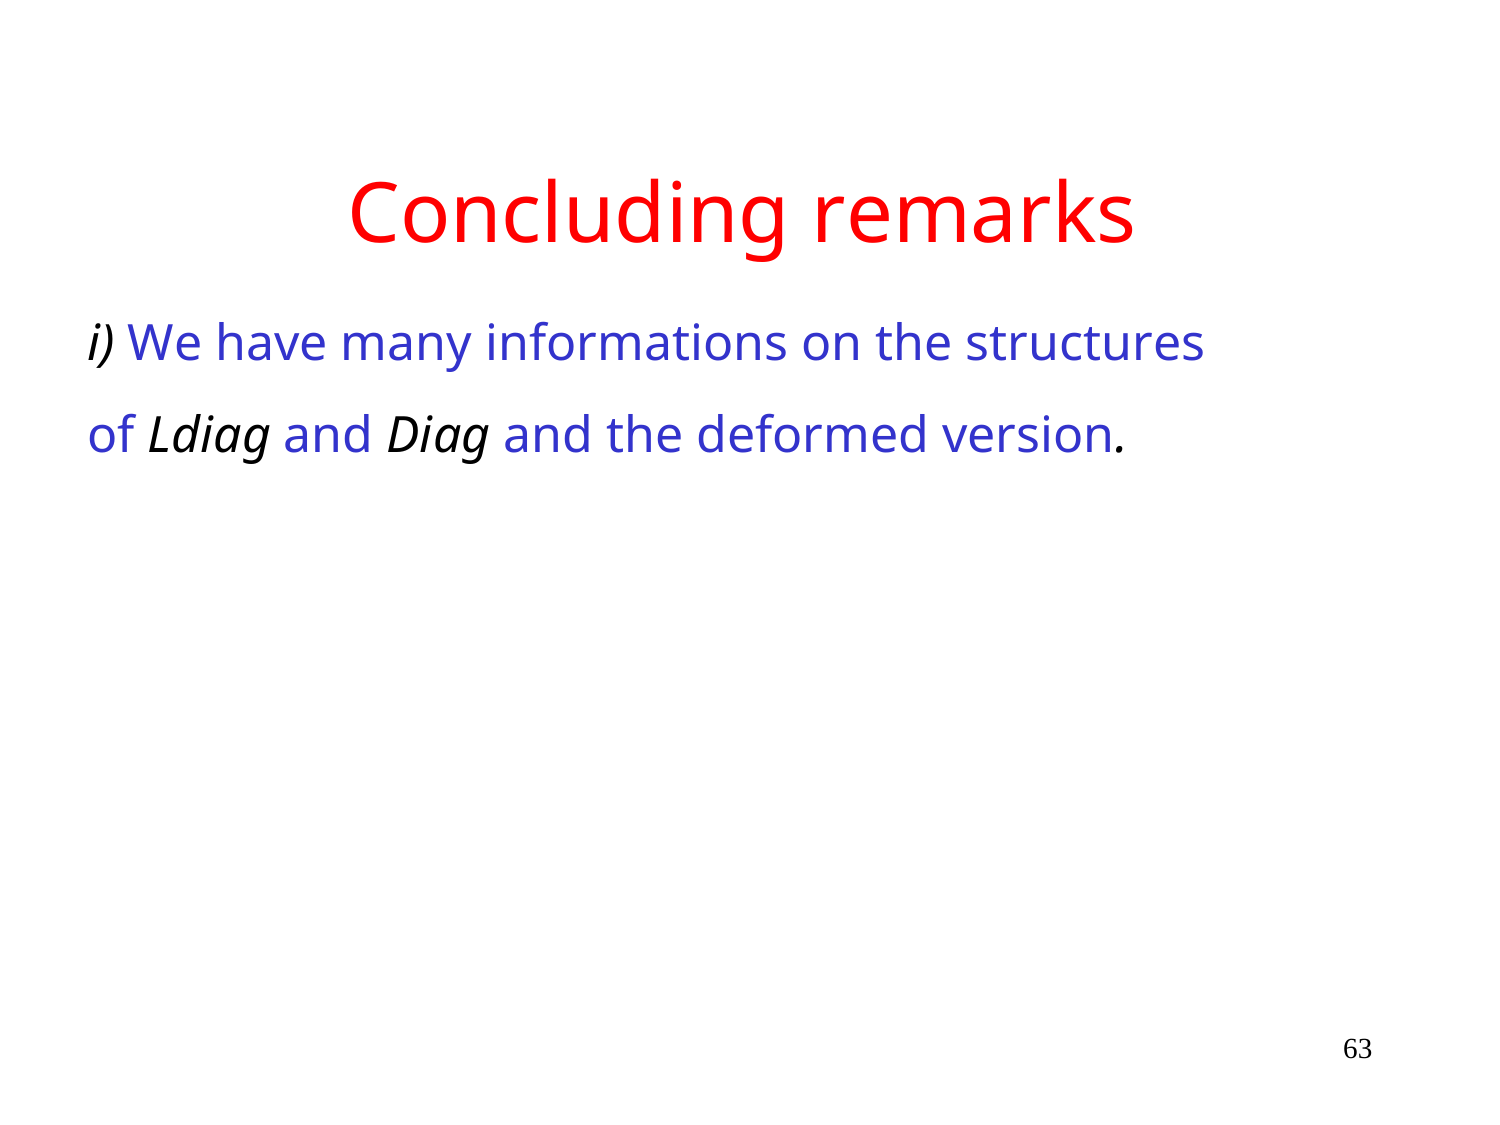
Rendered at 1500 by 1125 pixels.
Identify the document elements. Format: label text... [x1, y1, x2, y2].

text_box Concluding remarks i) We have many informations on the structures of Ldiag and Diag and the deformed version. ii) One can change the constant Lk=1 to a condition with level (i.e. Lk=1 for kN and Lk= 0 for k>N). We obtain then sub-Hopf algebras of the one constructed above. These can apply to the manipulation of partition functions of many physical models including Free Boson Gas, Kerr model and Superfluidity. [72, 151, 1413, 1125]
